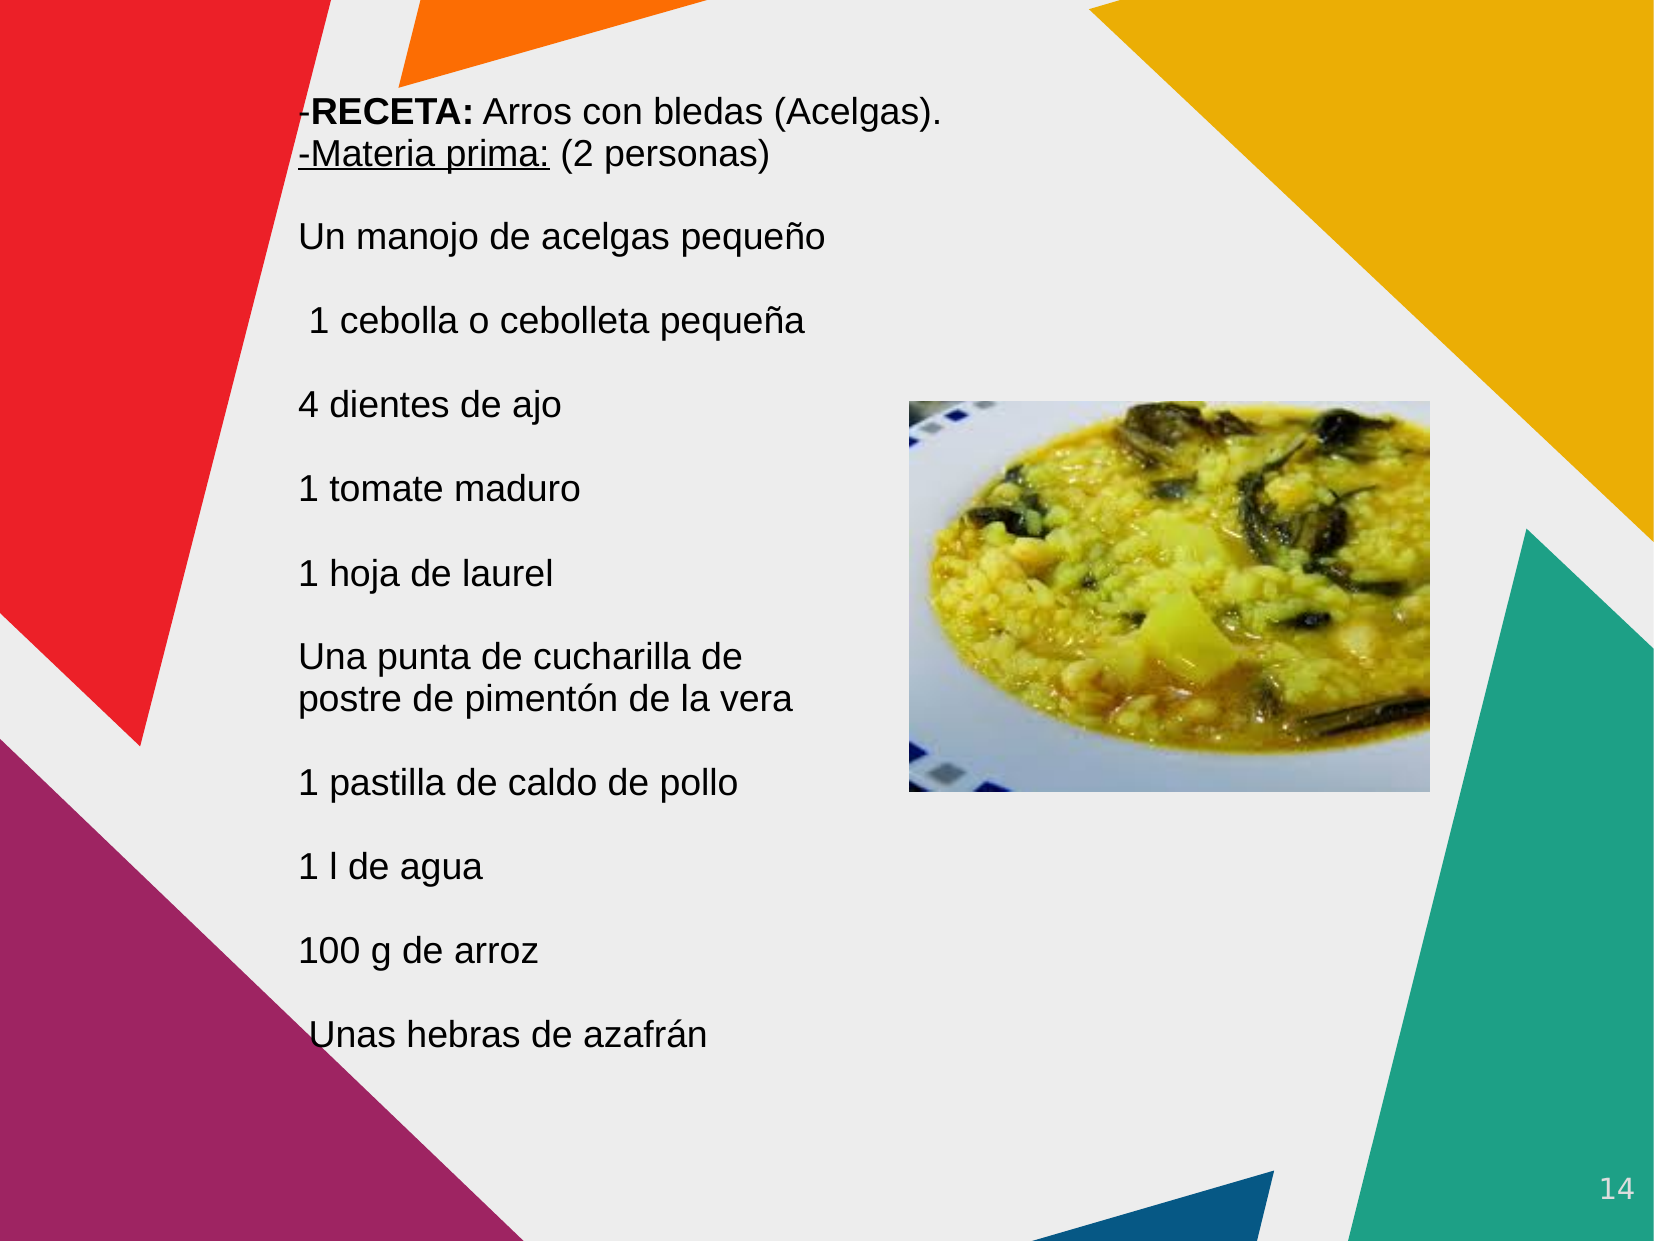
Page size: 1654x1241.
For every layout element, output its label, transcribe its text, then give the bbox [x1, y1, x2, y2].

text_box -RECETA: Arros con bledas (Acelgas). -Materia prima: (2 personas) Un manojo de acelgas pequeño 1 cebolla o cebolleta pequeña 4 dientes de ajo 1 tomate maduro 1 hoja de laurel Una punta de cucharilla de postre de pimentón de la vera 1 pastilla de caldo de pollo 1 l de agua 100 g de arroz Unas hebras de azafrán [283, 82, 1028, 1186]
picture [909, 401, 1430, 792]
